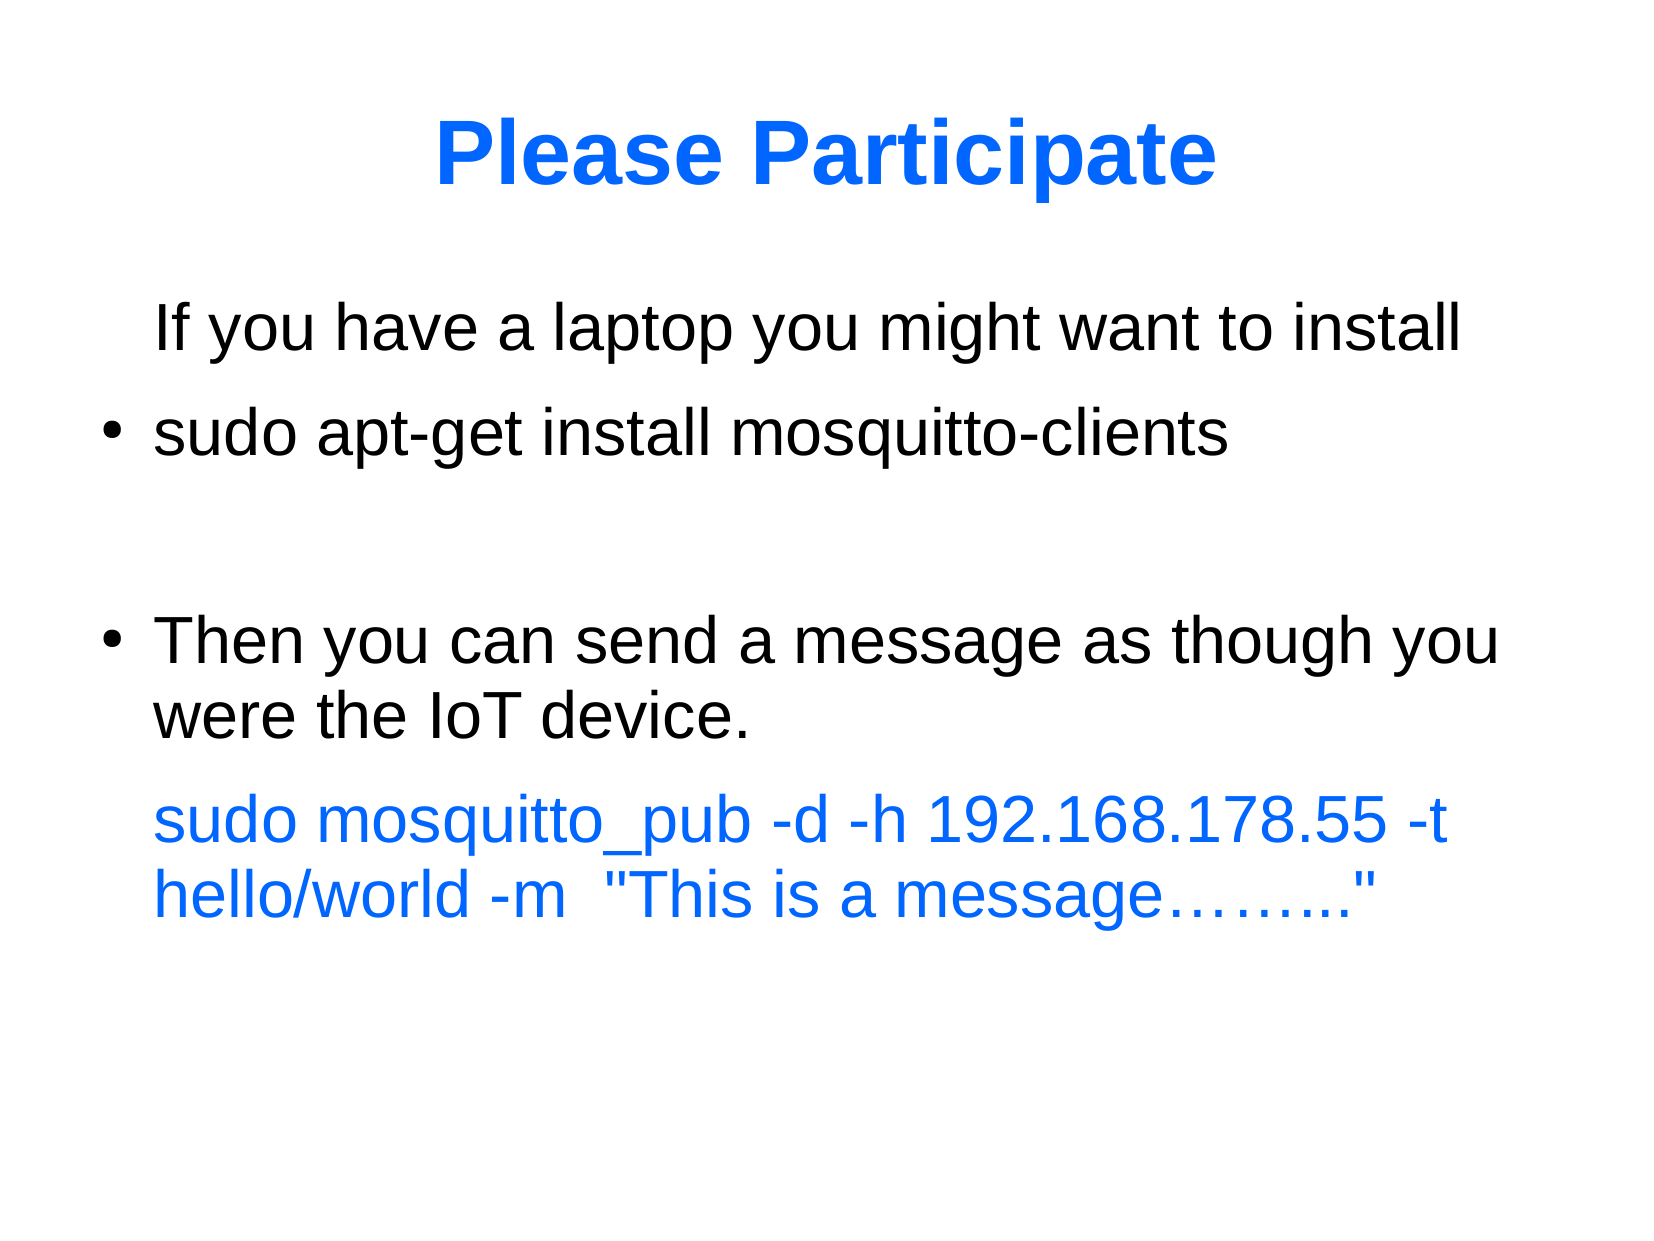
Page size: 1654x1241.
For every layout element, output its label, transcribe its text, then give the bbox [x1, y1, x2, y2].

list If you have a laptop you might want to install sudo apt-get install mosquitto-clients Then you can send a message as though you were the IoT device. sudo mosquitto_pub -d -h 192.168.178.55 -t hello/world -m "This is a message……..." [82, 290, 1571, 1010]
title Please Participate [82, 49, 1571, 257]
